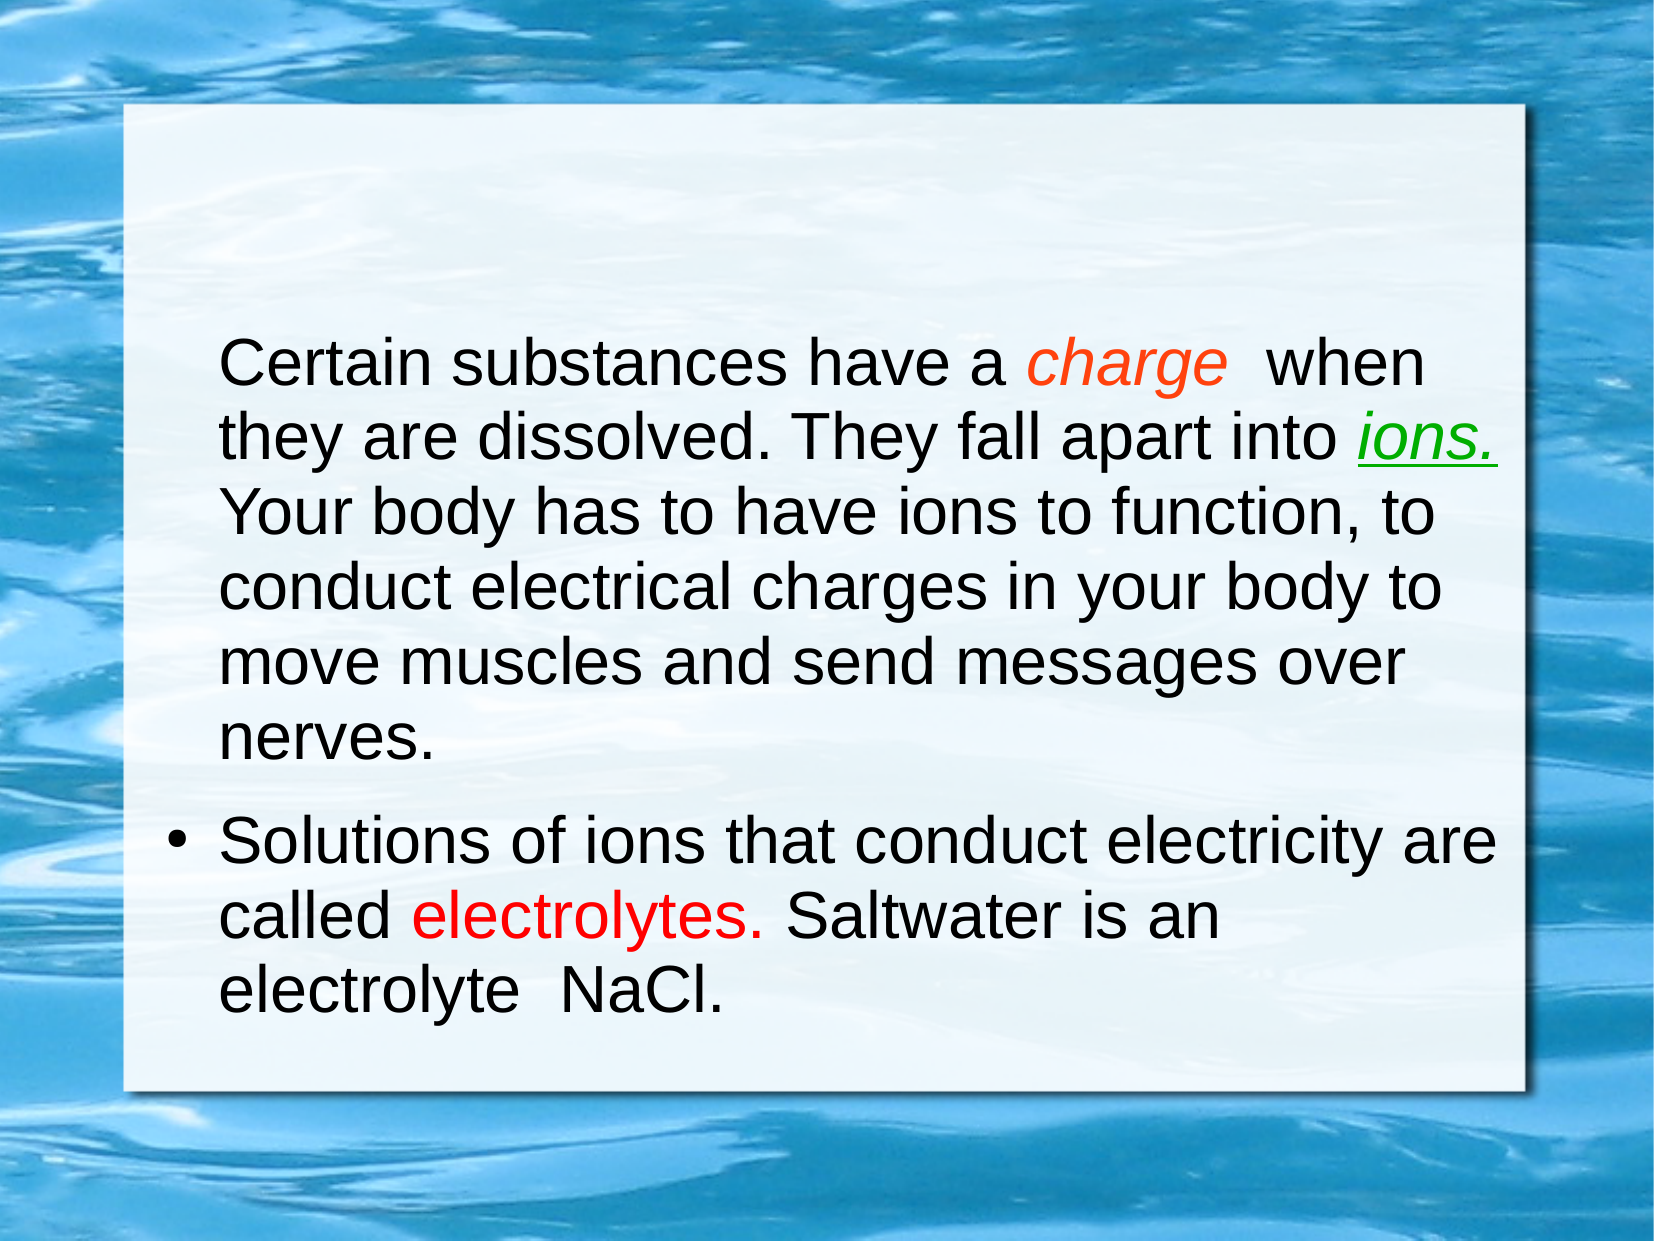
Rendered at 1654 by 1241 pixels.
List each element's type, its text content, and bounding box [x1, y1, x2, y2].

picture [0, 0, 1654, 1241]
list Certain substances have a charge when they are dissolved. They fall apart into ions. Your body has to have ions to function, to conduct electrical charges in your body to move muscles and send messages over nerves. Solutions of ions that conduct electricity are called electrolytes. Saltwater is an electrolyte NaCl. [147, 324, 1506, 1064]
